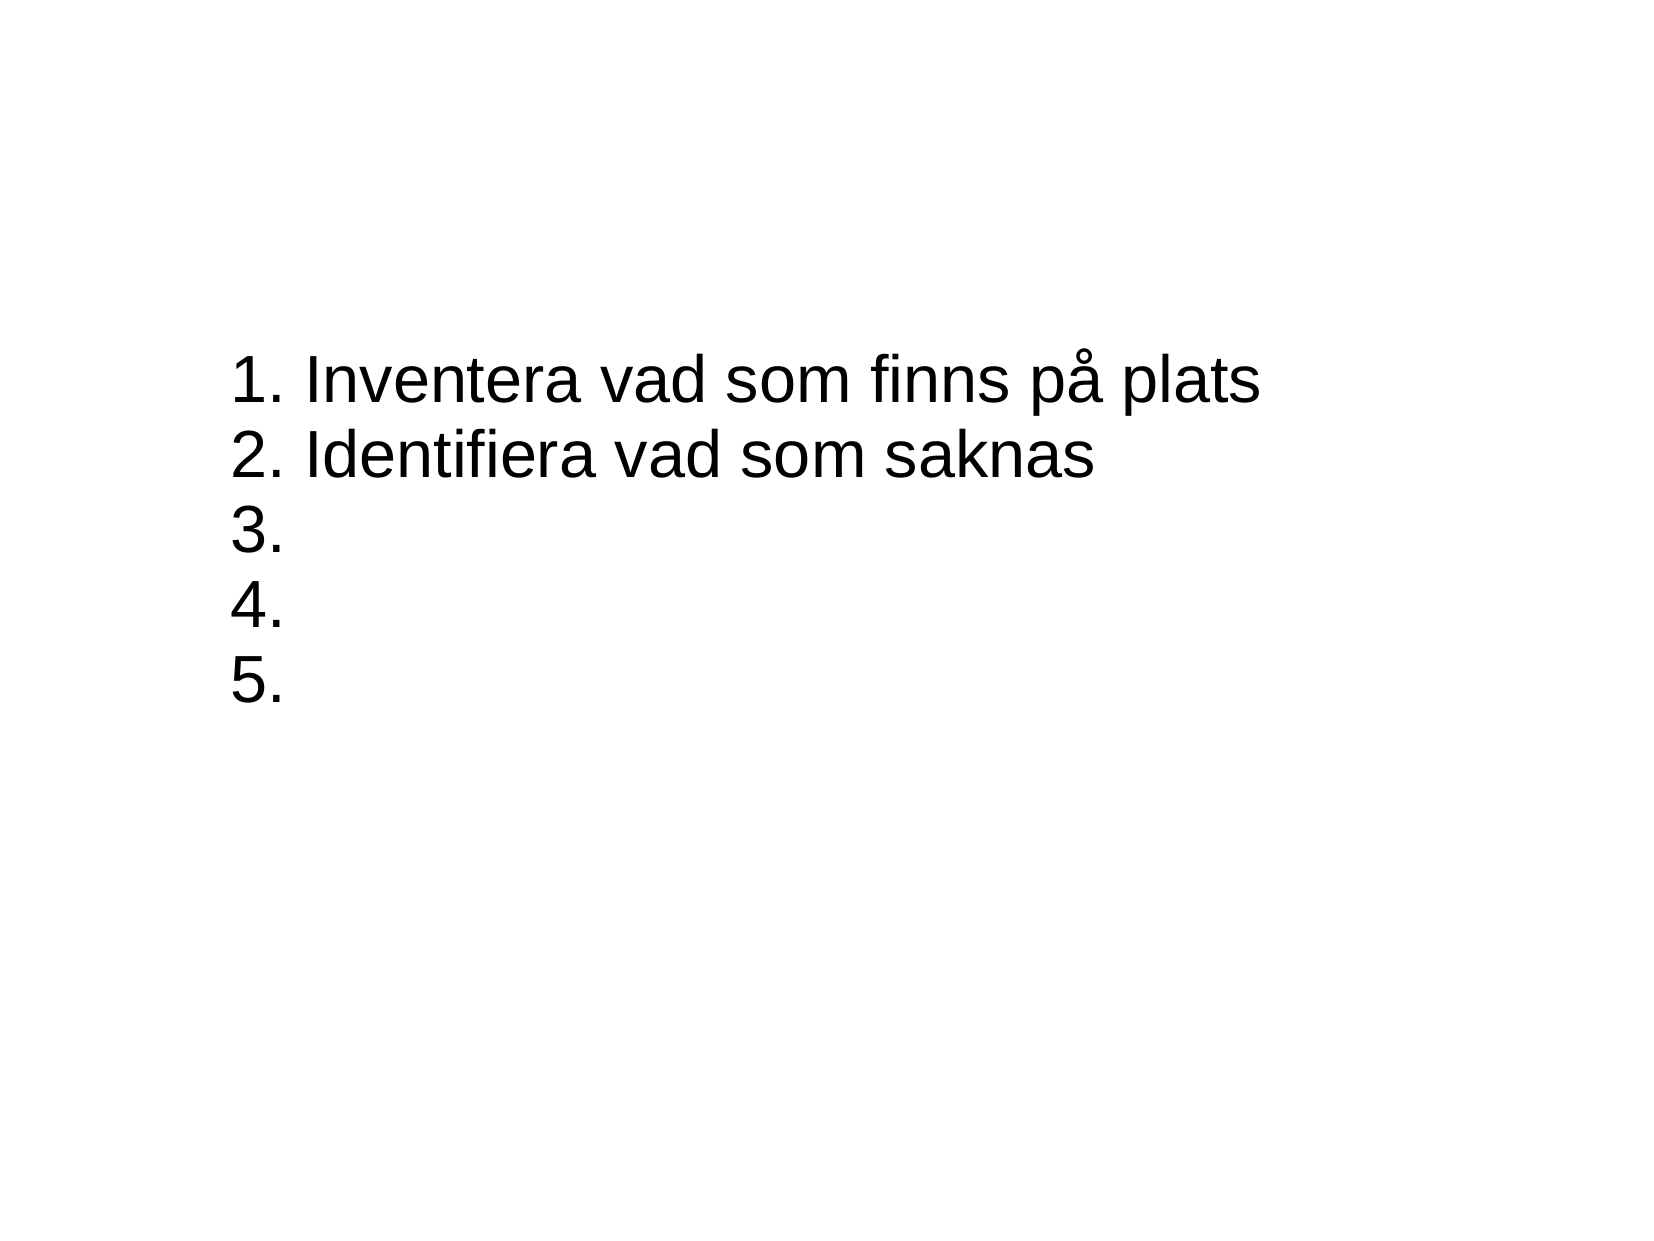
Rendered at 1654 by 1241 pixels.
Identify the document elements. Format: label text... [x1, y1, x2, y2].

subtitle 1. Inventera vad som finns på plats 2. Identifiera vad som saknas 3. 4. 5. [82, 49, 1571, 1010]
